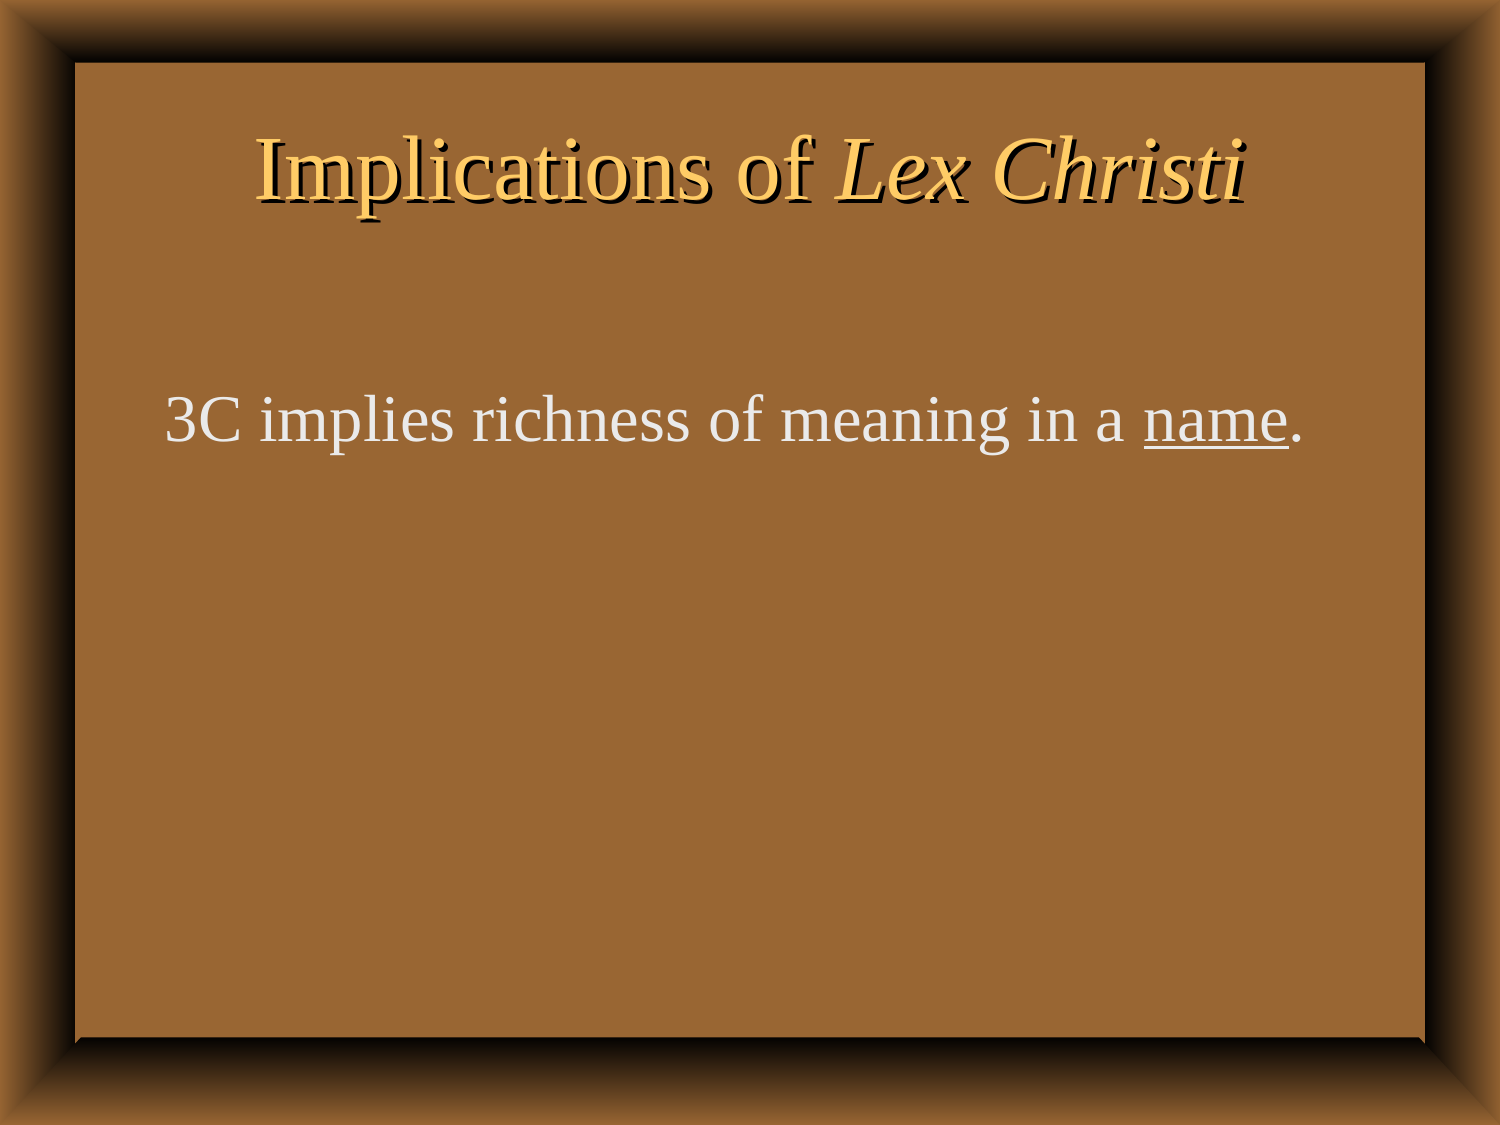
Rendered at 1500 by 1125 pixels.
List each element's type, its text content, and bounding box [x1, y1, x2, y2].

title Implications of Lex Christi [112, 74, 1388, 263]
text_box 3C implies richness of meaning in a name. [150, 375, 1351, 538]
